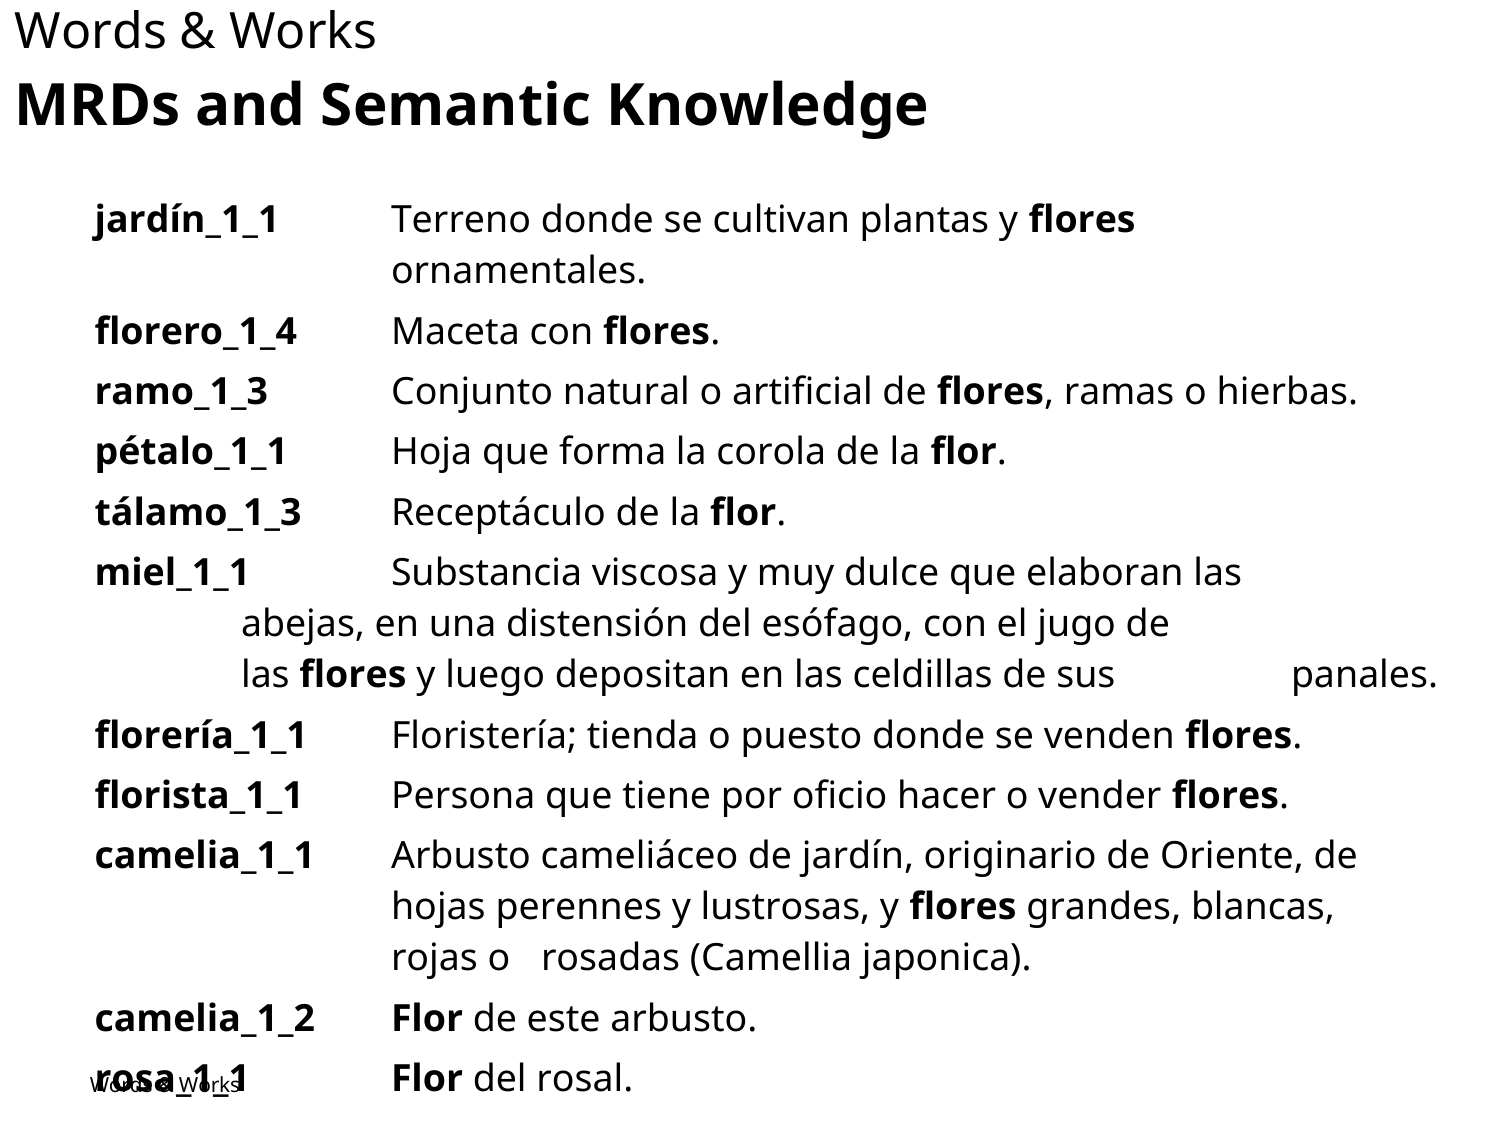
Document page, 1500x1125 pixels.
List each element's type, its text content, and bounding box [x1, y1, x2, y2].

list jardín_1_1 Terreno donde se cultivan plantas y flores ornamentales. florero_1_4 Maceta con flores. ramo_1_3 Conjunto natural o artificial de flores, ramas o hierbas. pétalo_1_1 Hoja que forma la corola de la flor. tálamo_1_3 Receptáculo de la flor. miel_1_1 Substancia viscosa y muy dulce que elaboran las abejas, en una distensión del esófago, con el jugo de las flores y luego depositan en las celdillas de sus panales. florería_1_1 Floristería; tienda o puesto donde se venden flores. florista_1_1 Persona que tiene por oficio hacer o vender flores. camelia_1_1 Arbusto cameliáceo de jardín, originario de Oriente, de hojas perennes y lustrosas, y flores grandes, blancas, rojas o rosadas (Camellia japonica). camelia_1_2 Flor de este arbusto. rosa_1_1 Flor del rosal. [79, 185, 1455, 1034]
title Words & Works MRDs and Semantic Knowledge [0, 0, 1400, 150]
